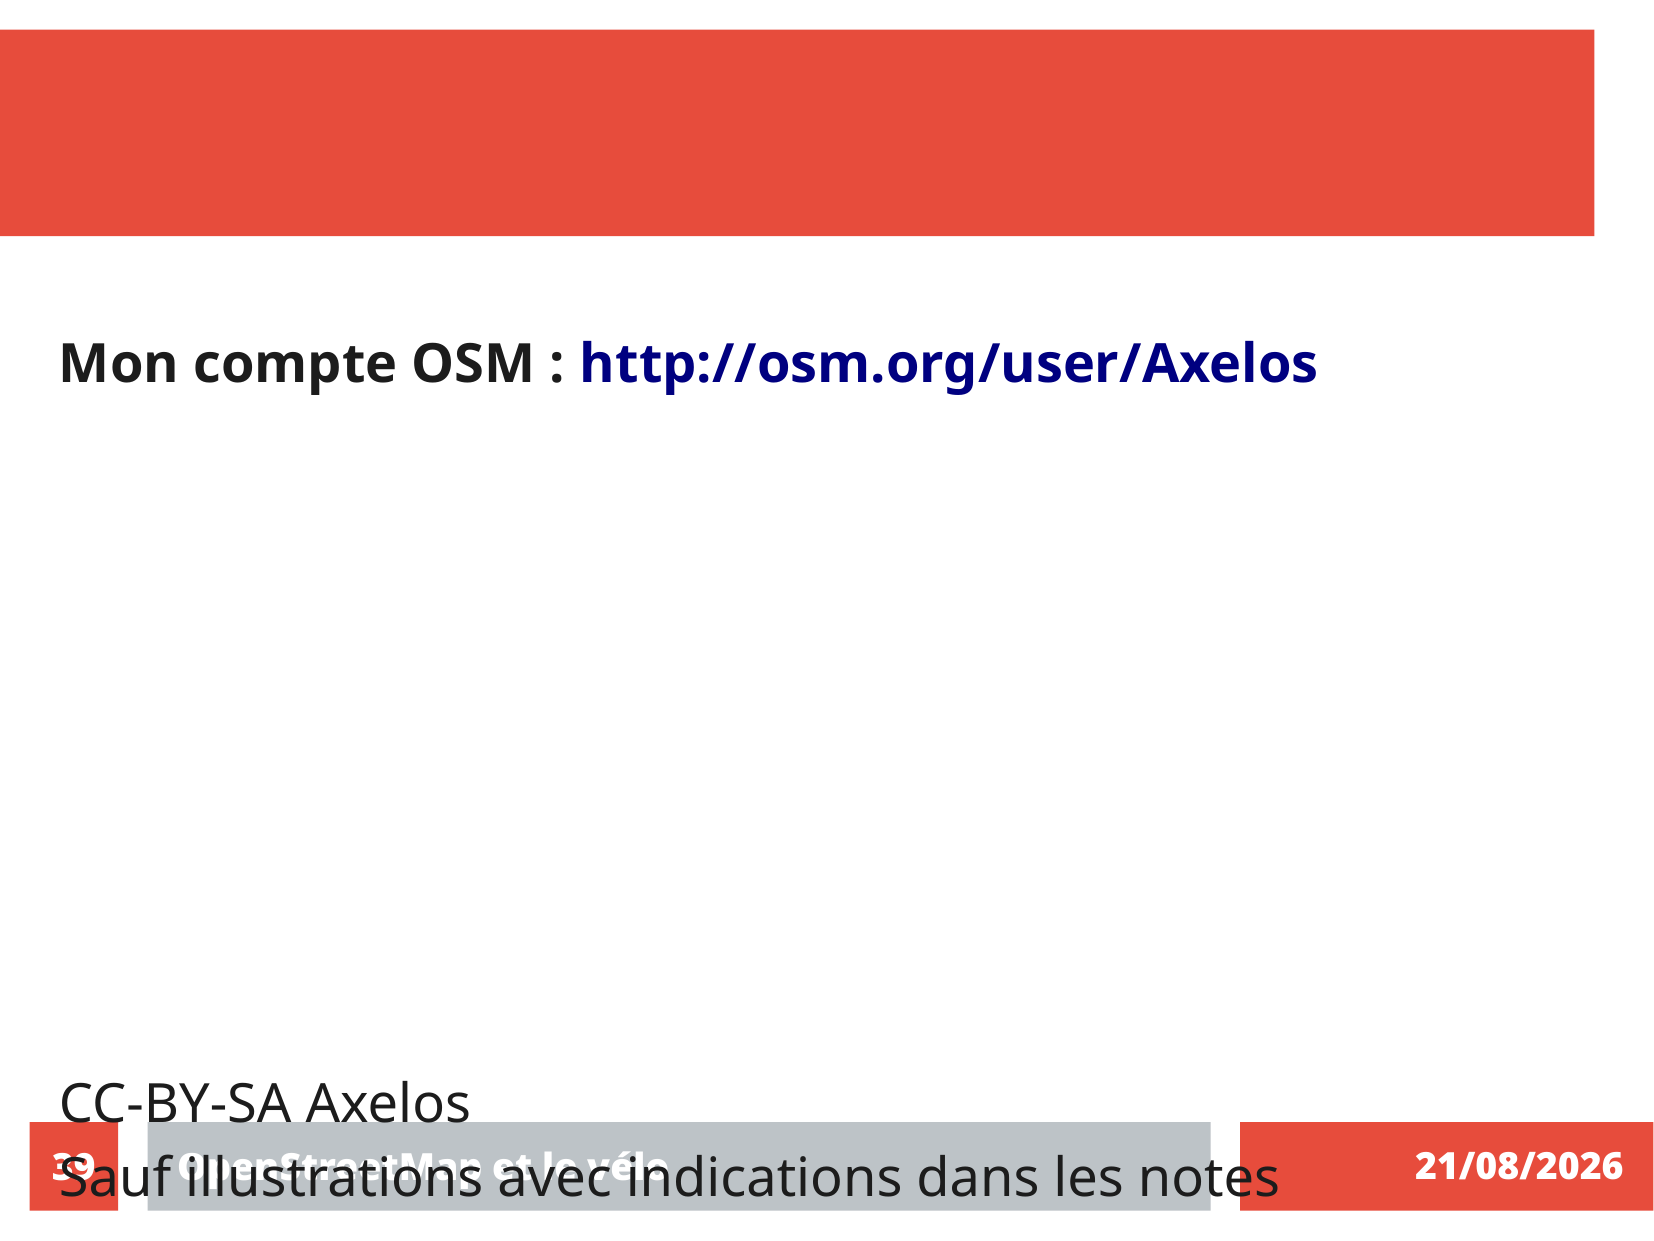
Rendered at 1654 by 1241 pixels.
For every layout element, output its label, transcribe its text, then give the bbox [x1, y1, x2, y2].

subtitle Mon compte OSM : http://osm.org/user/Axelos CC-BY-SA Axelos Sauf illustrations avec indications dans les notes [59, 324, 1565, 1093]
